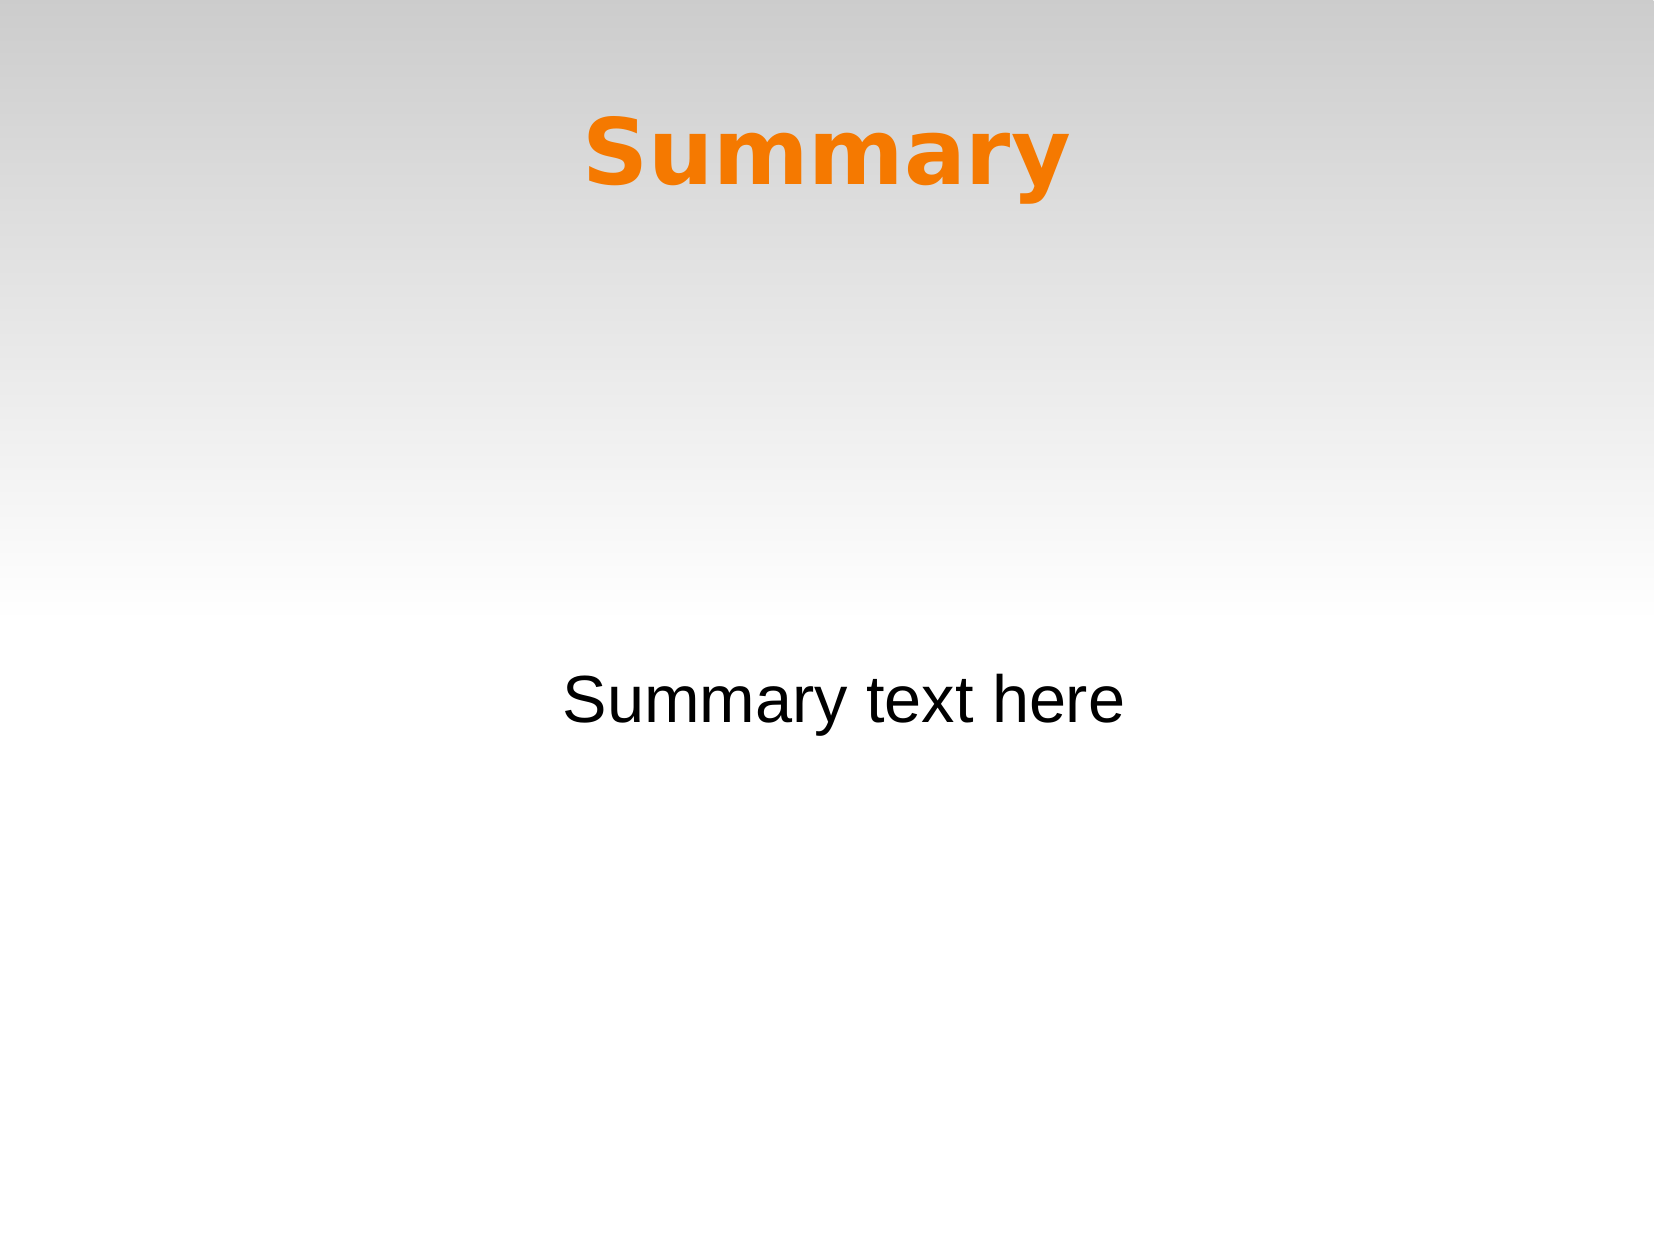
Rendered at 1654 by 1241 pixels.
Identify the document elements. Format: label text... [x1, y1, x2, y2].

subtitle Summary text here [82, 290, 1571, 1109]
title Summary [82, 49, 1571, 257]
